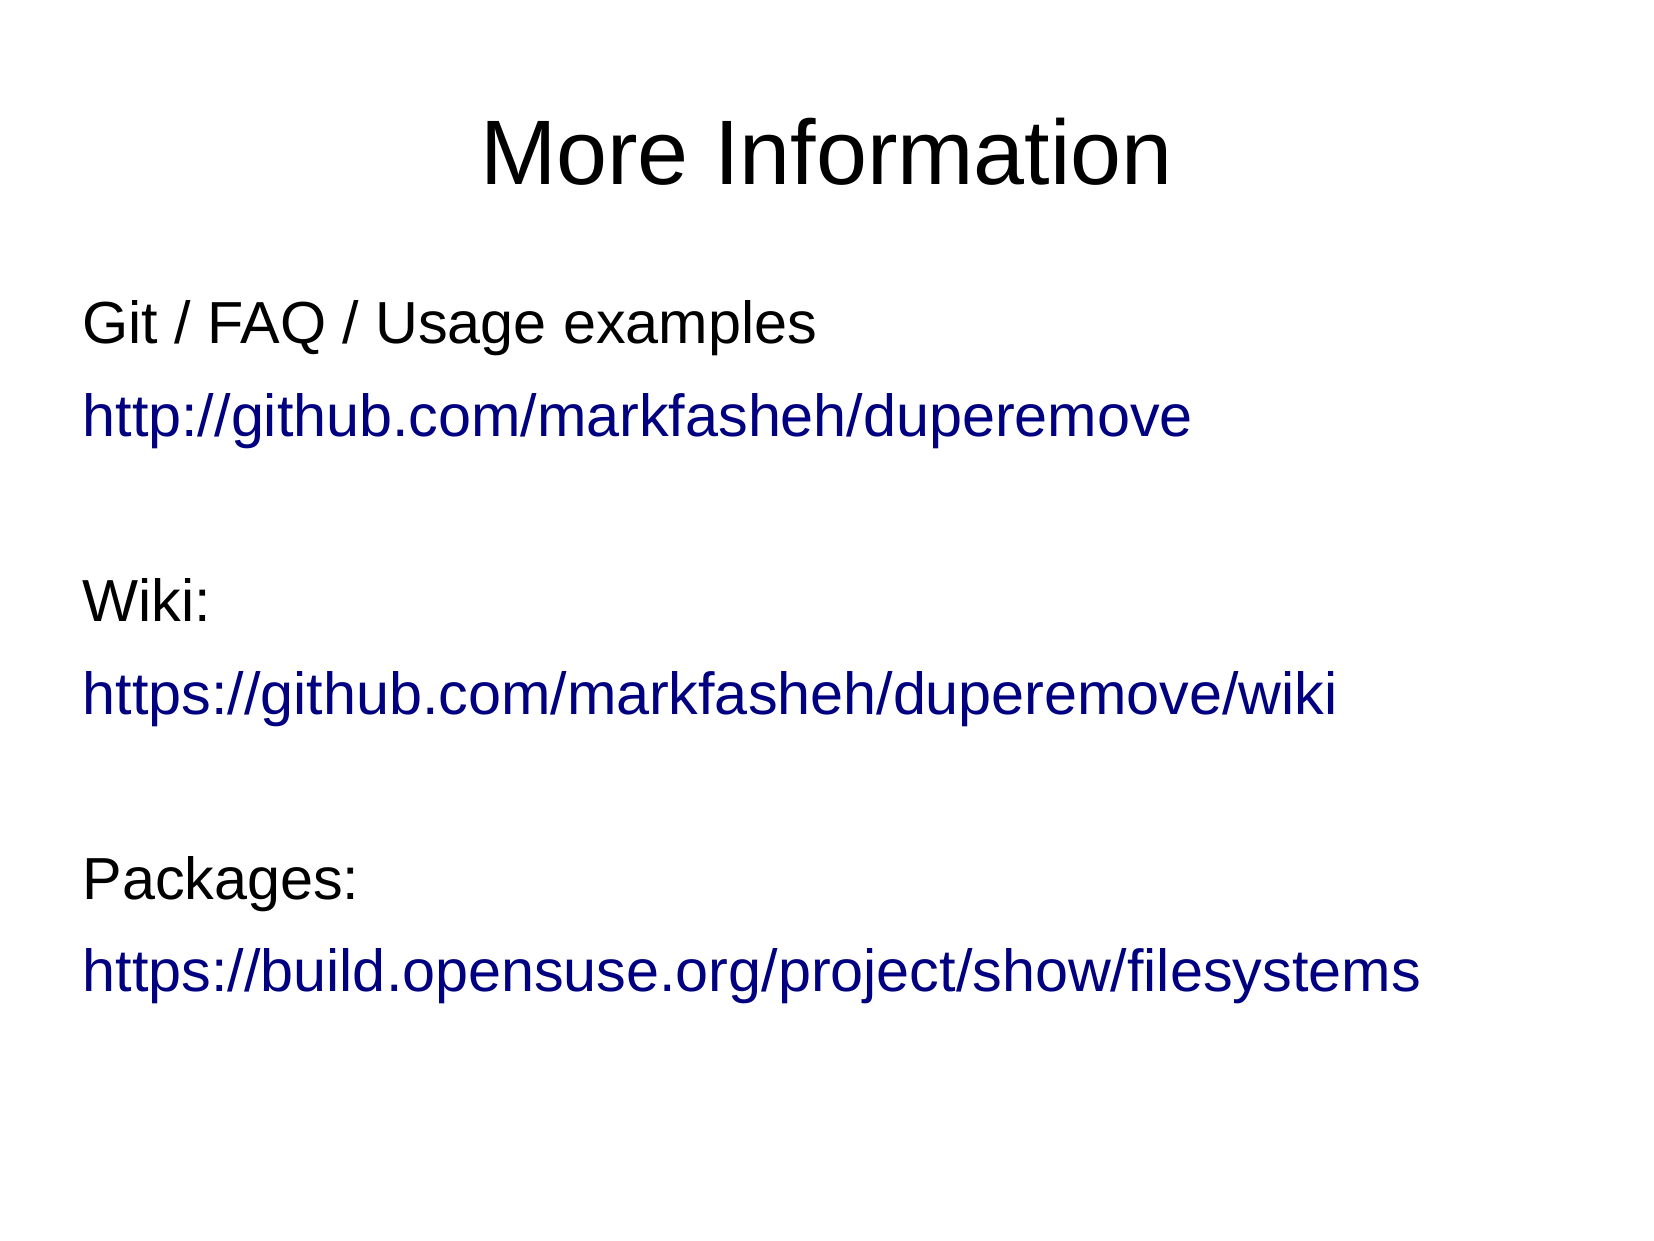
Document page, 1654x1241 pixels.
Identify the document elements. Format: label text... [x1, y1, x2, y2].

text_box [82, 290, 1571, 1010]
title More Information [82, 49, 1571, 257]
